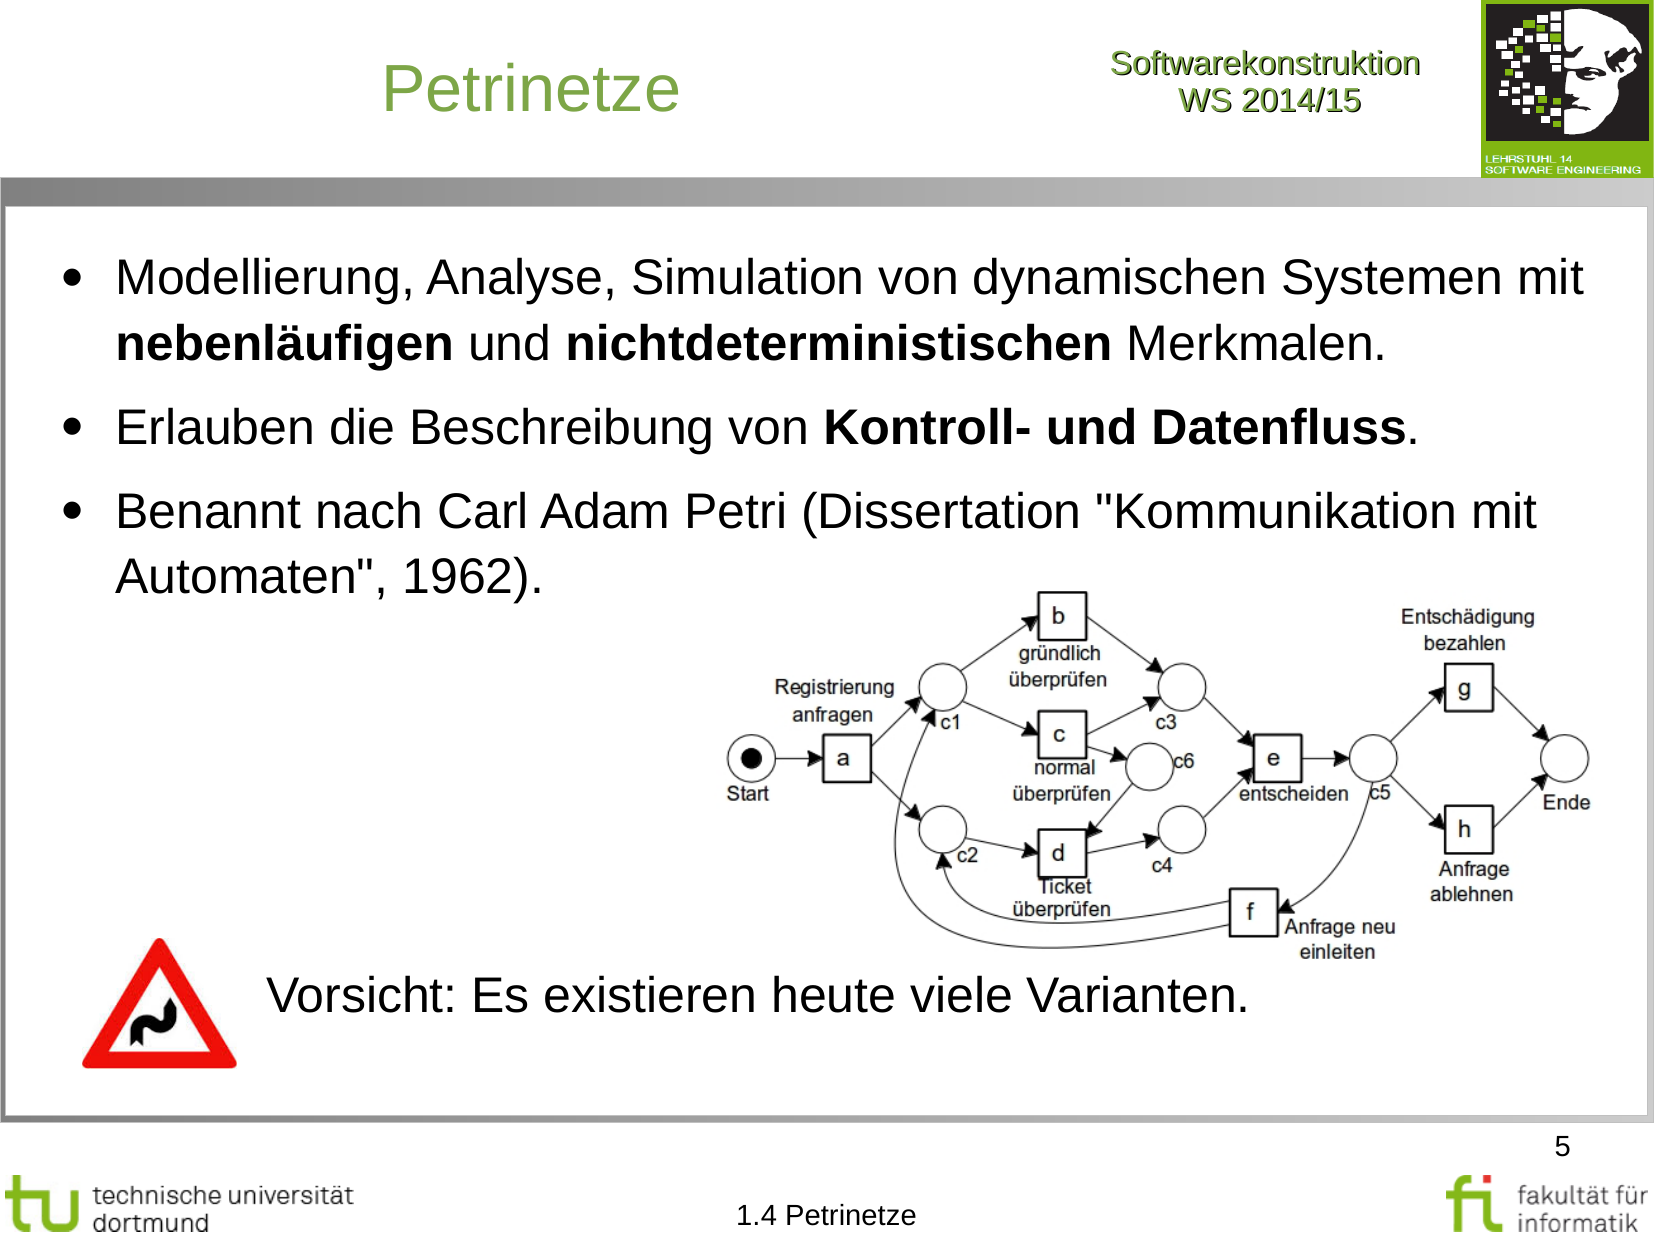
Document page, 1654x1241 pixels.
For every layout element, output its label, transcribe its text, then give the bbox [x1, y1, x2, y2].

text_box Modellierung, Analyse, Simulation von dynamischen Systemen mit nebenläufigen und nichtdeterministischen Merkmalen. Erlauben die Beschreibung von Kontroll- und Datenfluss. Benannt nach Carl Adam Petri (Dissertation "Kommunikation mit Automaten", 1962). Vorsicht: Es existieren heute viele Varianten. [29, 153, 1654, 1036]
picture [1481, 0, 1654, 153]
picture [714, 590, 1601, 960]
picture [82, 938, 237, 1069]
picture [5, 1175, 354, 1232]
picture [1446, 1175, 1648, 1232]
title Petrinetze [0, 0, 1064, 178]
